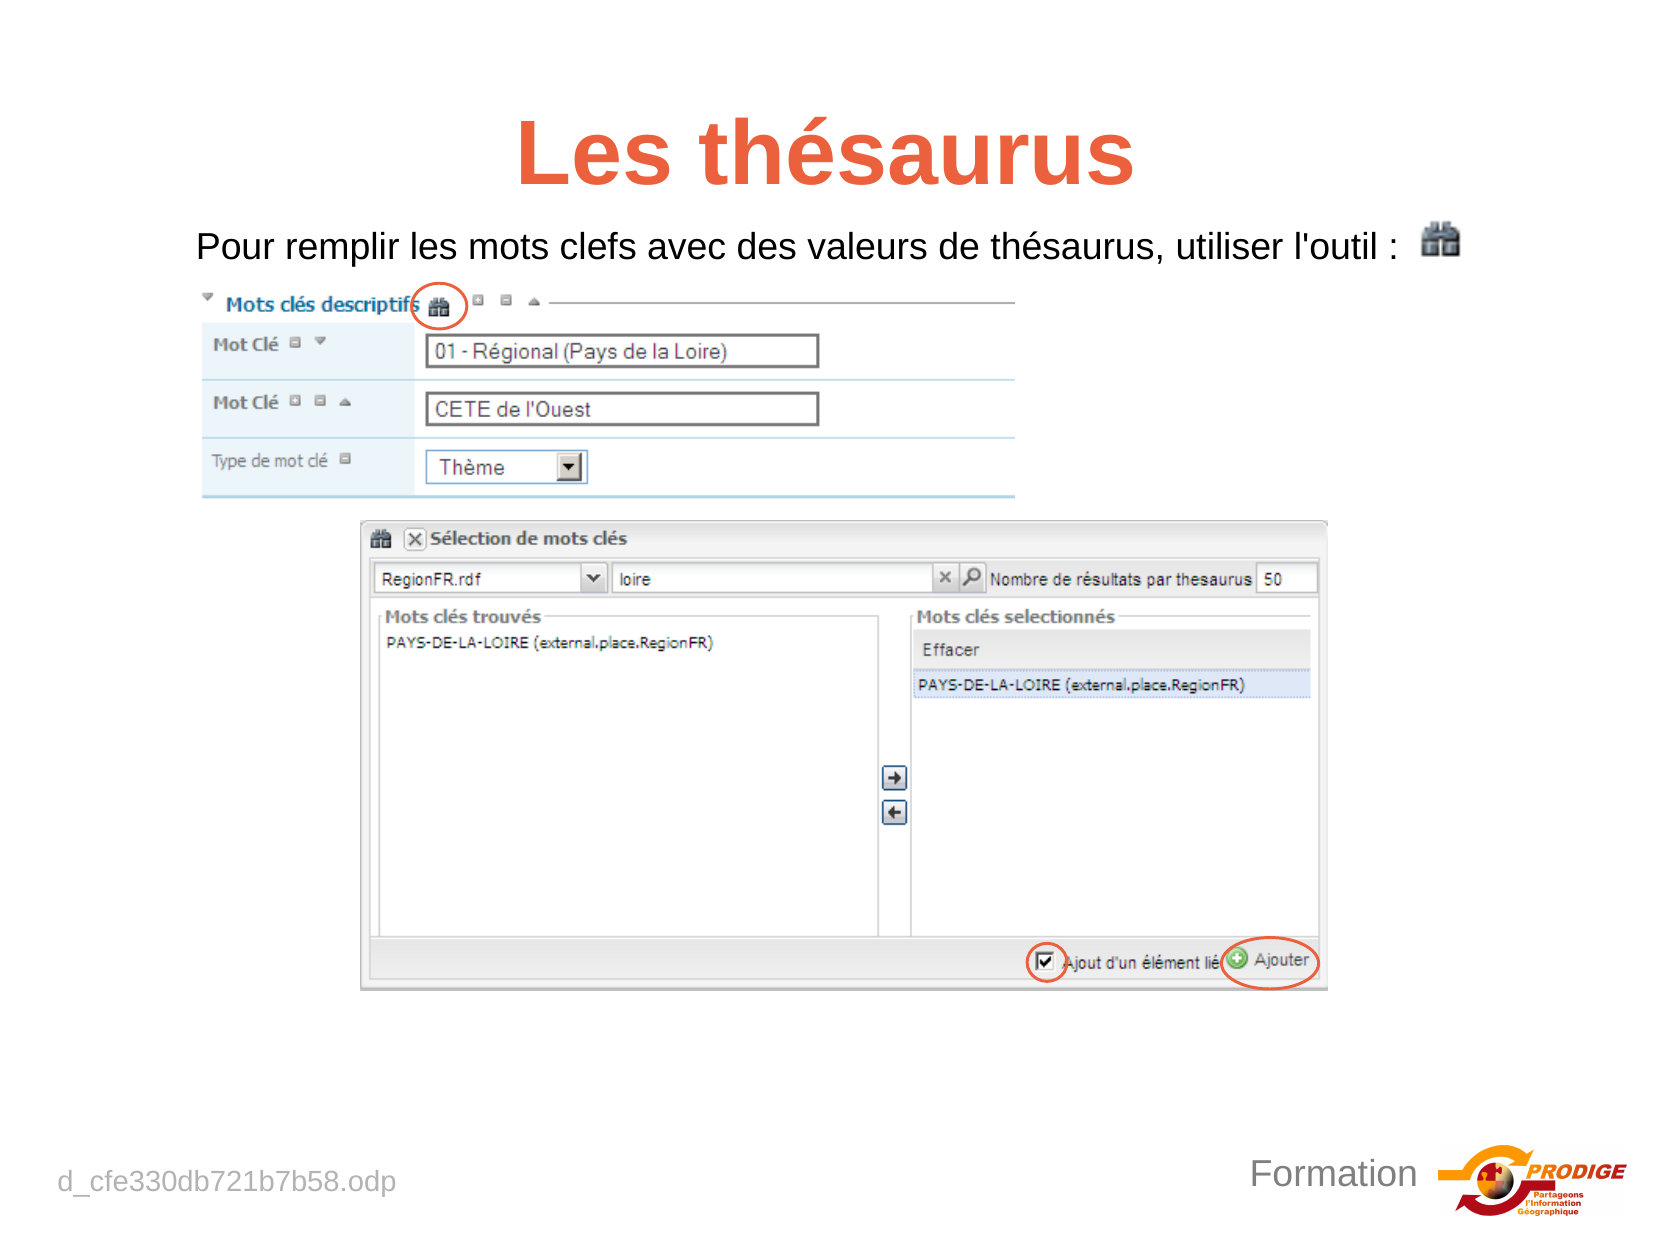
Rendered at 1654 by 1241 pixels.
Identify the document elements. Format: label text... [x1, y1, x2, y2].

title Les thésaurus [82, 49, 1571, 257]
picture [1411, 208, 1475, 280]
picture [360, 520, 1328, 991]
picture [193, 279, 1015, 508]
picture [1438, 1145, 1627, 1216]
picture [1224, 940, 1317, 987]
text_box Pour remplir les mots clefs avec des valeurs de thésaurus, utiliser l'outil : [181, 218, 1415, 318]
